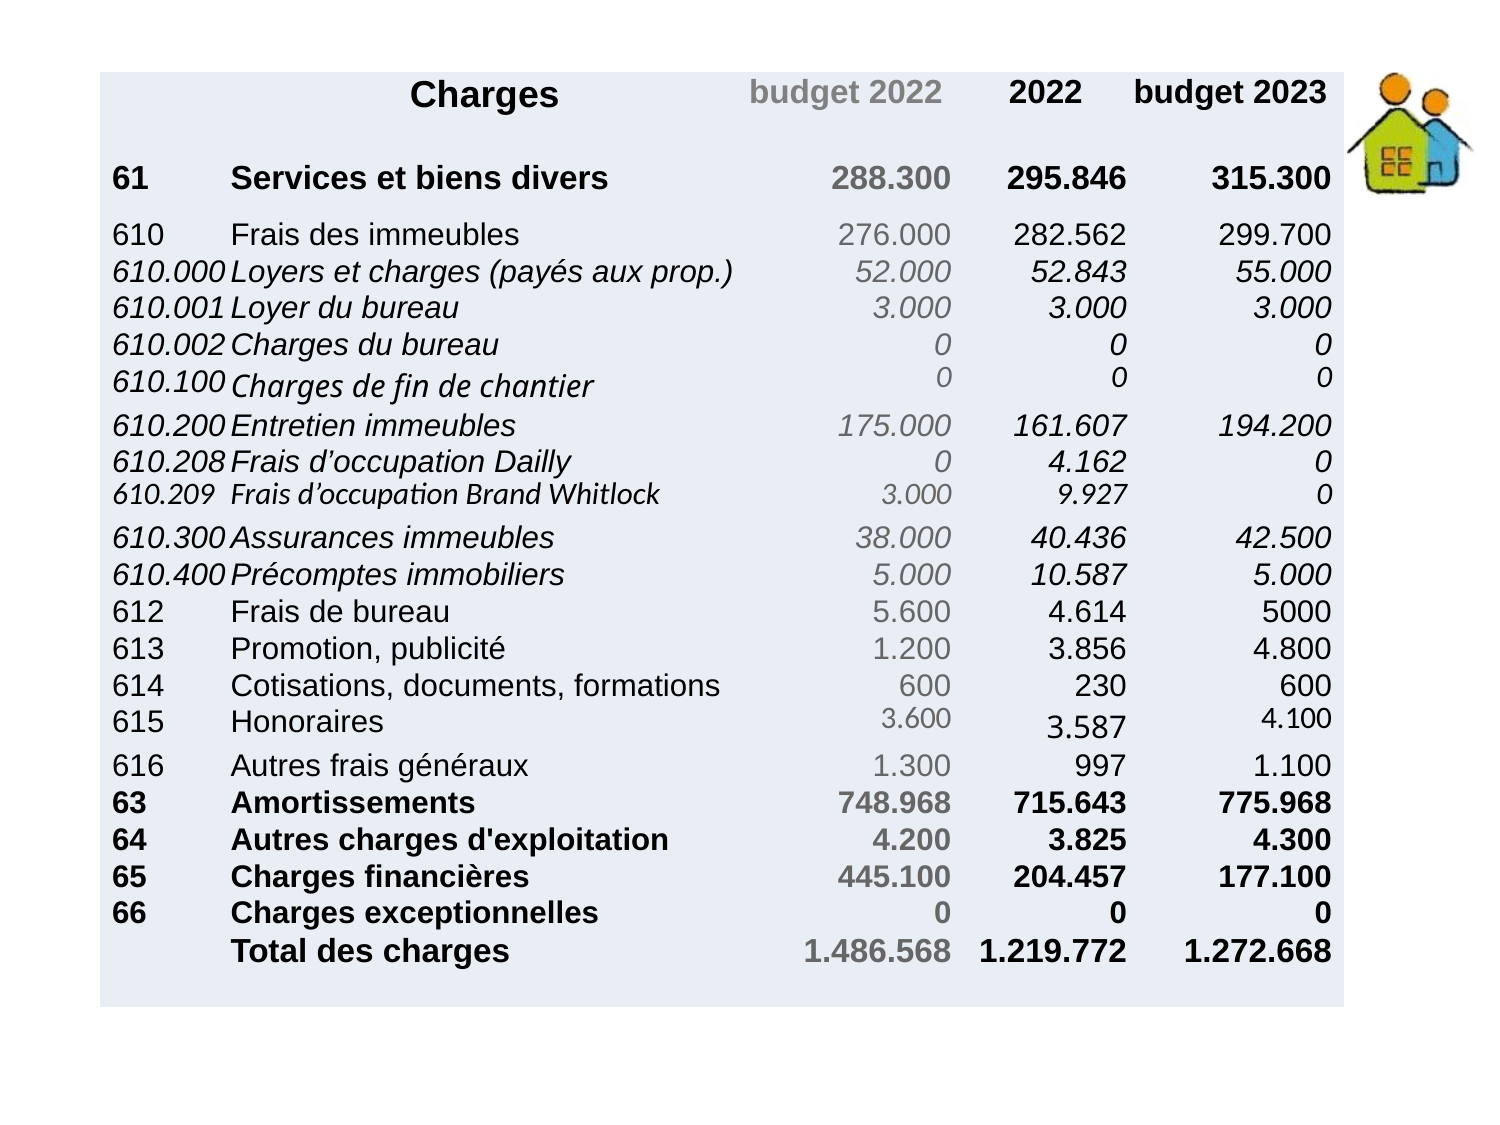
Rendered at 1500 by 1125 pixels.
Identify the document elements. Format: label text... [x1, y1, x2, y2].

table_cell 9.927 [963, 481, 1128, 520]
table_cell Services et biens divers [230, 159, 739, 216]
table_cell 612 [100, 593, 230, 630]
table_cell 299.700 [1128, 216, 1344, 253]
table_cell 600 [1128, 667, 1344, 704]
table_cell 65 [100, 858, 230, 895]
table_cell 0 [1128, 444, 1344, 481]
table_cell 0 [1128, 326, 1344, 363]
table_cell 5.600 [739, 593, 963, 630]
table_cell 610.208 [100, 444, 230, 481]
table_cell 0 [1128, 481, 1344, 520]
table_cell 288.300 [739, 159, 963, 216]
table_cell Promotion, publicité [230, 630, 739, 667]
table_cell 610.002 [100, 326, 230, 363]
table_cell 4.200 [739, 821, 963, 858]
table_cell Frais d’occupation Dailly [230, 444, 739, 481]
table_cell 3.000 [739, 481, 963, 520]
table_cell 276.000 [739, 216, 963, 253]
table_cell 997 [963, 747, 1128, 784]
table_cell 715.643 [963, 784, 1128, 821]
table_cell Total des charges [230, 932, 739, 1007]
table_cell 610.200 [100, 407, 230, 444]
table_cell 748.968 [739, 784, 963, 821]
table_cell 610 [100, 216, 230, 253]
table_cell Entretien immeubles [230, 407, 739, 444]
picture [1347, 72, 1474, 197]
table_cell 230 [963, 667, 1128, 704]
table_header budget 2022 [739, 72, 963, 159]
table_header [100, 72, 230, 159]
table_cell 4.100 [1128, 704, 1344, 747]
table_cell 610.001 [100, 290, 230, 326]
table_cell Charges exceptionnelles [230, 895, 739, 932]
table_cell Précomptes immobiliers [230, 556, 739, 593]
table_cell 614 [100, 667, 230, 704]
table_cell 445.100 [739, 858, 963, 895]
table_cell 3.000 [963, 290, 1128, 326]
table_cell 0 [1128, 895, 1344, 932]
table_cell 610.000 [100, 253, 230, 290]
table_cell Frais d’occupation Brand Whitlock [230, 481, 739, 520]
table_cell 0 [739, 895, 963, 932]
table_cell 3.000 [1128, 290, 1344, 326]
table_cell 0 [739, 326, 963, 363]
table_cell Amortissements [230, 784, 739, 821]
table_cell 55.000 [1128, 253, 1344, 290]
table_cell 175.000 [739, 407, 963, 444]
table_cell 775.968 [1128, 784, 1344, 821]
table_cell Frais de bureau [230, 593, 739, 630]
table_cell 295.846 [963, 159, 1128, 216]
table_cell Frais des immeubles [230, 216, 739, 253]
table_cell 600 [739, 667, 963, 704]
table_cell Loyers et charges (payés aux prop.) [230, 253, 739, 290]
table_cell Cotisations, documents, formations [230, 667, 739, 704]
table_cell 5.000 [1128, 556, 1344, 593]
table_cell 616 [100, 747, 230, 784]
table_cell 1.100 [1128, 747, 1344, 784]
table_cell 610.209 [100, 481, 230, 520]
table_cell 161.607 [963, 407, 1128, 444]
table_cell [100, 932, 230, 1007]
table_cell 3.825 [963, 821, 1128, 858]
table_cell 615 [100, 704, 230, 747]
table_cell 3.600 [739, 704, 963, 747]
table_cell 61 [100, 159, 230, 216]
table_cell 1.300 [739, 747, 963, 784]
table_cell Autres charges d'exploitation [230, 821, 739, 858]
table_cell 42.500 [1128, 520, 1344, 556]
table_cell 3.856 [963, 630, 1128, 667]
table_cell 610.300 [100, 520, 230, 556]
table_cell 610.400 [100, 556, 230, 593]
table_cell 282.562 [963, 216, 1128, 253]
table_cell 0 [963, 895, 1128, 932]
table_cell 1.219.772 [963, 932, 1128, 1007]
table_header 2022 [963, 72, 1128, 159]
table_cell Charges de fin de chantier [230, 363, 739, 407]
table_cell 5000 [1128, 593, 1344, 630]
table_cell 10.587 [963, 556, 1128, 593]
table_cell Charges financières [230, 858, 739, 895]
table_cell 52.000 [739, 253, 963, 290]
table_cell 40.436 [963, 520, 1128, 556]
table_cell 1.486.568 [739, 932, 963, 1007]
table_cell 4.614 [963, 593, 1128, 630]
table_cell 4.300 [1128, 821, 1344, 858]
table_cell 0 [1128, 363, 1344, 407]
table_cell Loyer du bureau [230, 290, 739, 326]
table_cell 0 [963, 363, 1128, 407]
table_cell 1.200 [739, 630, 963, 667]
table_cell 52.843 [963, 253, 1128, 290]
table_cell Charges du bureau [230, 326, 739, 363]
table_cell 1.272.668 [1128, 932, 1344, 1007]
table_cell Autres frais généraux [230, 747, 739, 784]
table_cell 38.000 [739, 520, 963, 556]
table_header Charges [230, 72, 739, 159]
table_cell 3.000 [739, 290, 963, 326]
table_cell 613 [100, 630, 230, 667]
table_cell 0 [739, 363, 963, 407]
table_cell 0 [963, 326, 1128, 363]
table_cell 5.000 [739, 556, 963, 593]
table_cell 194.200 [1128, 407, 1344, 444]
table_cell 610.100 [100, 363, 230, 407]
table_cell 66 [100, 895, 230, 932]
table_cell Honoraires [230, 704, 739, 747]
table_cell Assurances immeubles [230, 520, 739, 556]
table_cell 64 [100, 821, 230, 858]
table_cell 63 [100, 784, 230, 821]
table_cell 4.800 [1128, 630, 1344, 667]
table_cell 3.587 [963, 704, 1128, 747]
table_cell 204.457 [963, 858, 1128, 895]
table_cell 0 [739, 444, 963, 481]
table_cell 177.100 [1128, 858, 1344, 895]
table_cell 4.162 [963, 444, 1128, 481]
table_header budget 2023 [1128, 72, 1344, 159]
table_cell 315.300 [1128, 159, 1344, 216]
